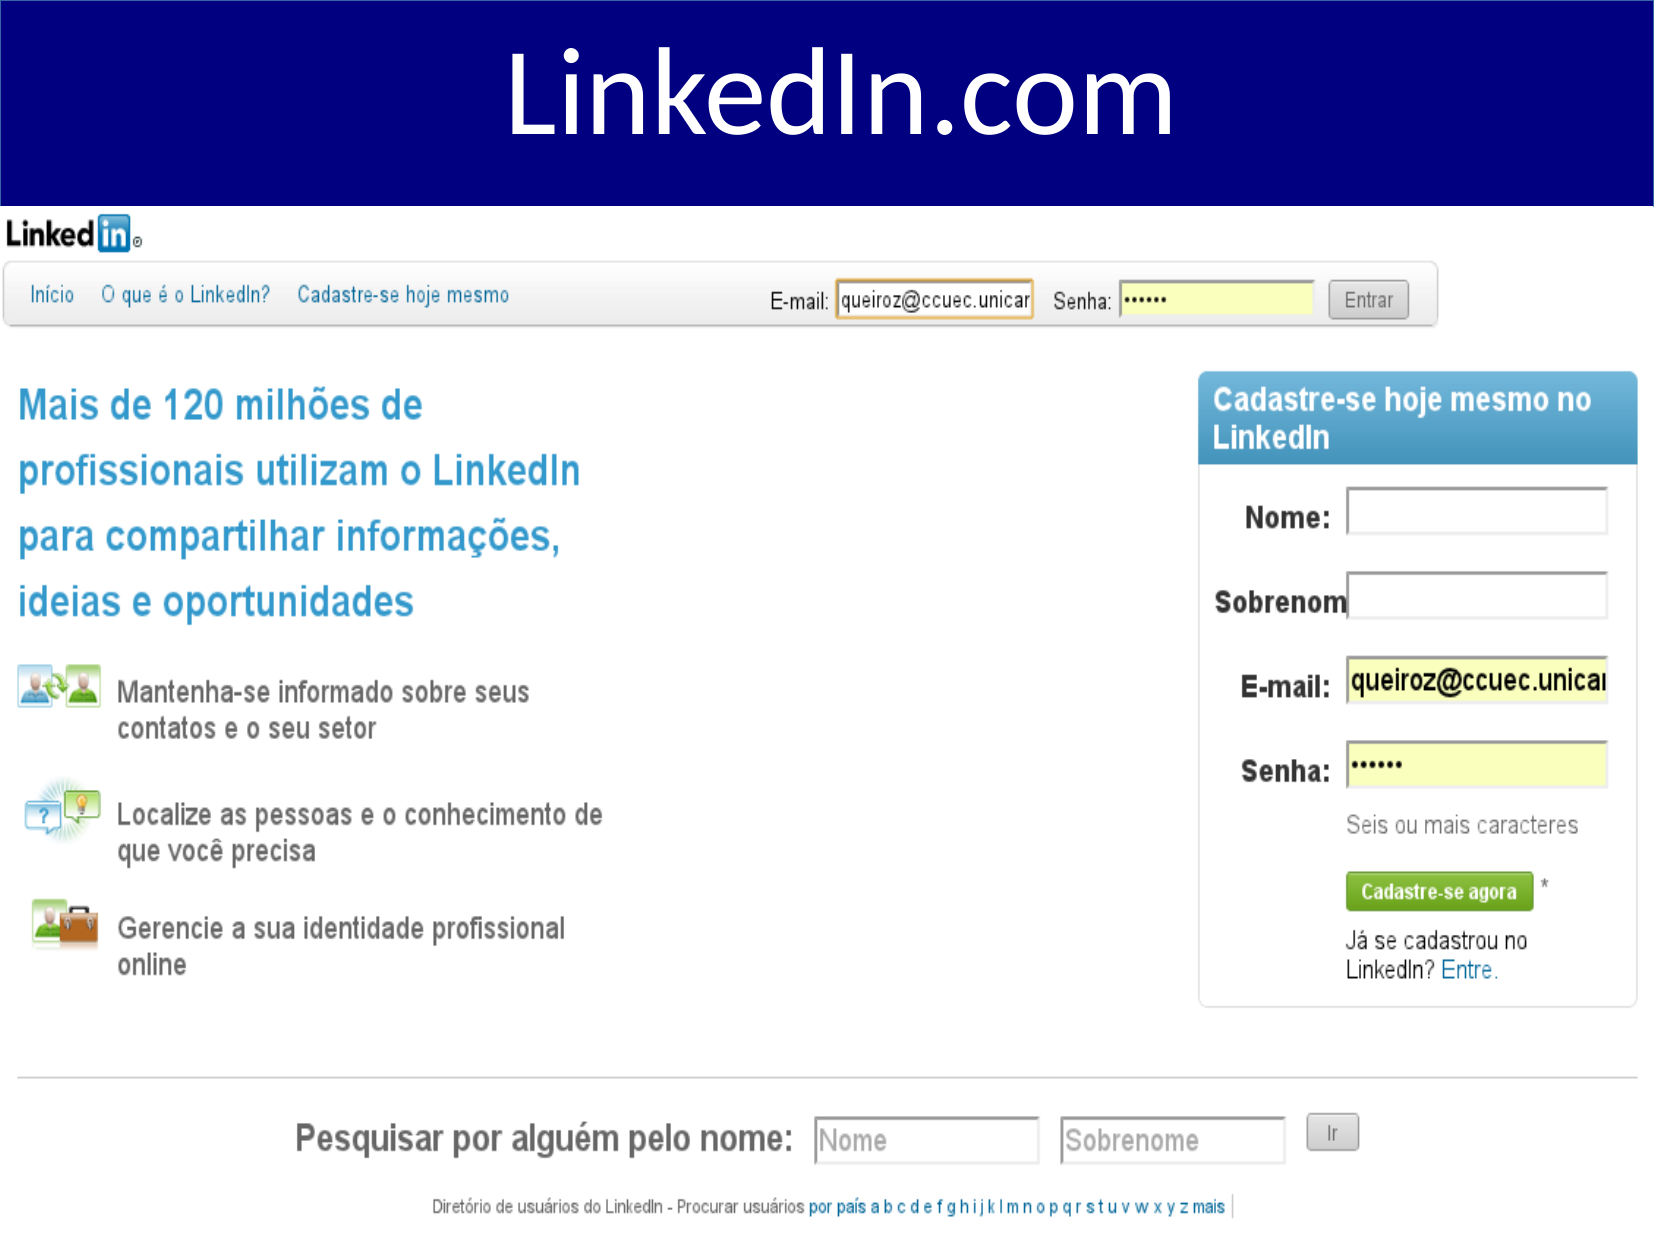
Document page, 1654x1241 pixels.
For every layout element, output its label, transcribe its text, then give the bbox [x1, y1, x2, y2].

title LinkedIn.com [0, 0, 1654, 206]
picture [0, 206, 1654, 1241]
